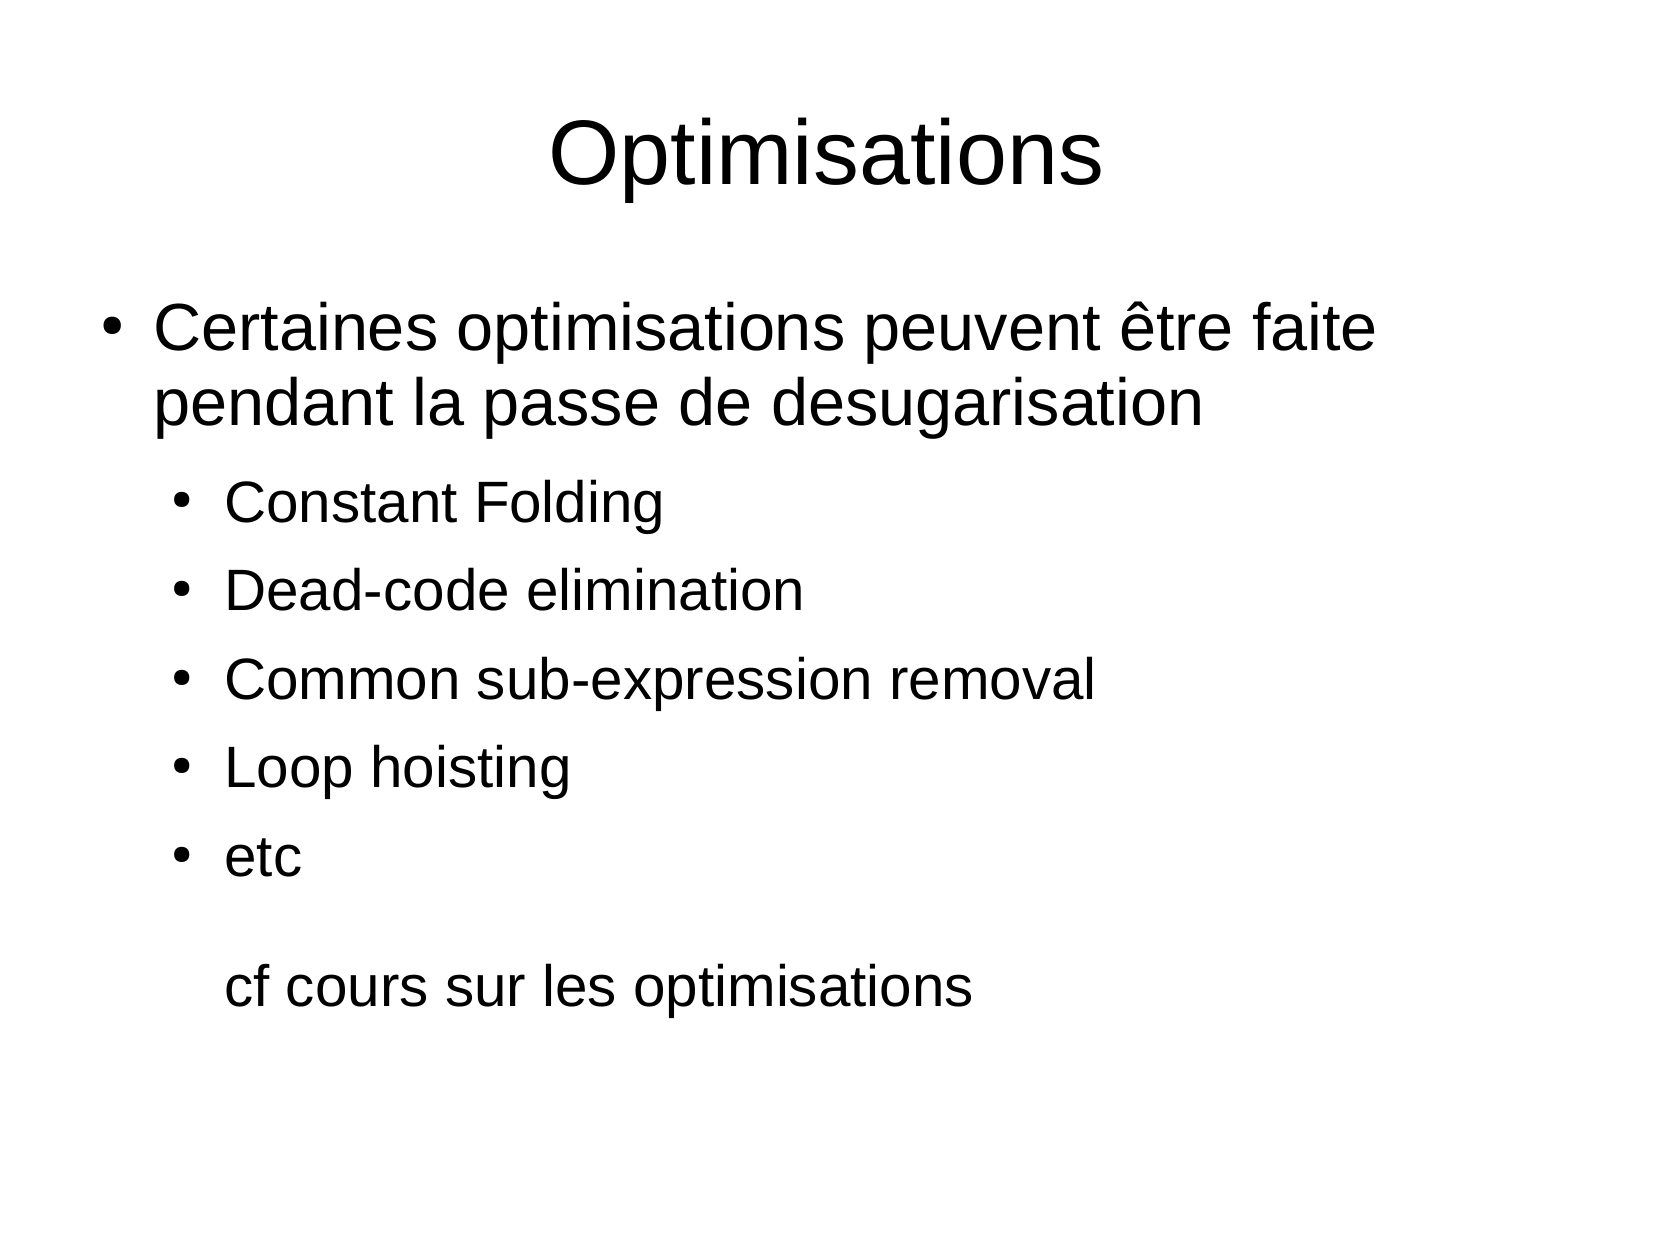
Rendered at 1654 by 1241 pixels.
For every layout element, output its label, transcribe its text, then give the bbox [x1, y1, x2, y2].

list Certaines optimisations peuvent être faite pendant la passe de desugarisation Constant Folding Dead-code elimination Common sub-expression removal Loop hoisting etc cf cours sur les optimisations [82, 290, 1571, 1094]
title Optimisations [82, 56, 1571, 250]
